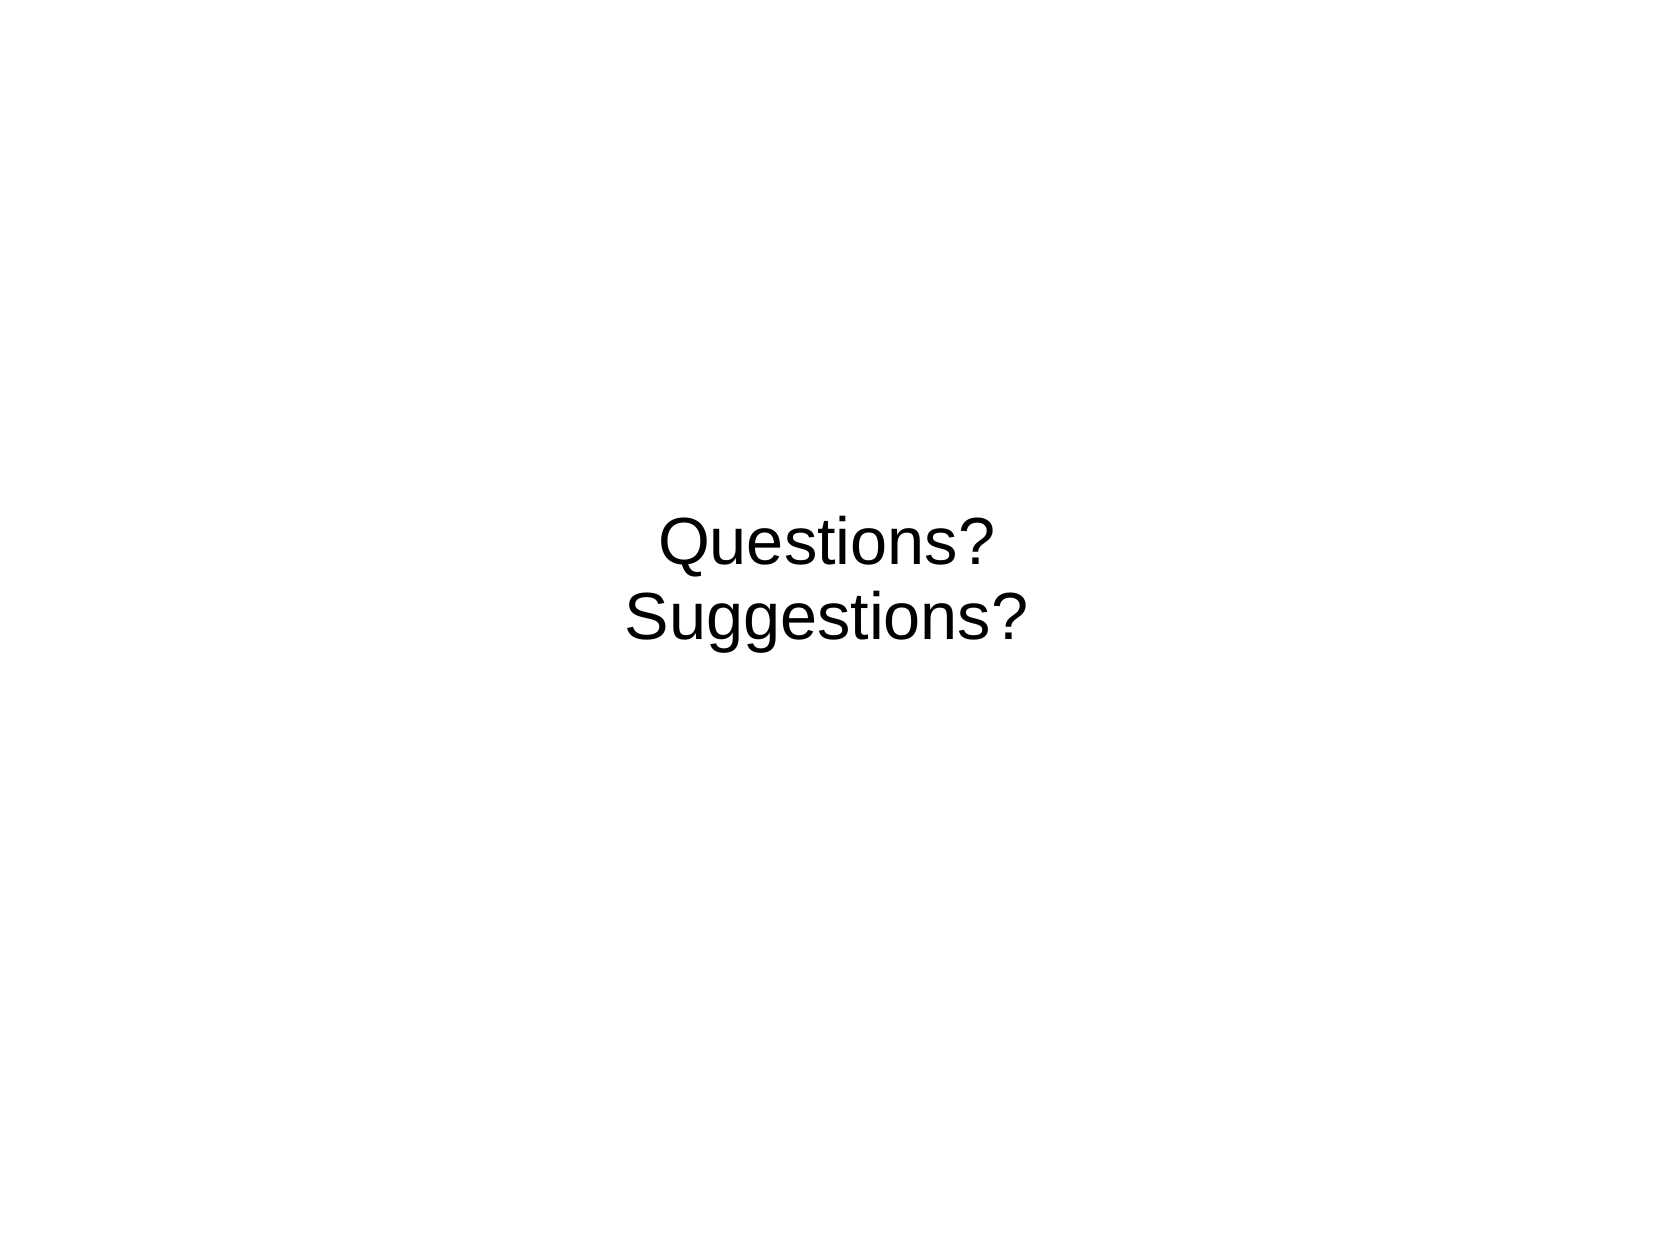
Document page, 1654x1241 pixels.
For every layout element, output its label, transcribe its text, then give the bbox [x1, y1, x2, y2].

subtitle Questions? Suggestions? [82, 56, 1571, 1102]
